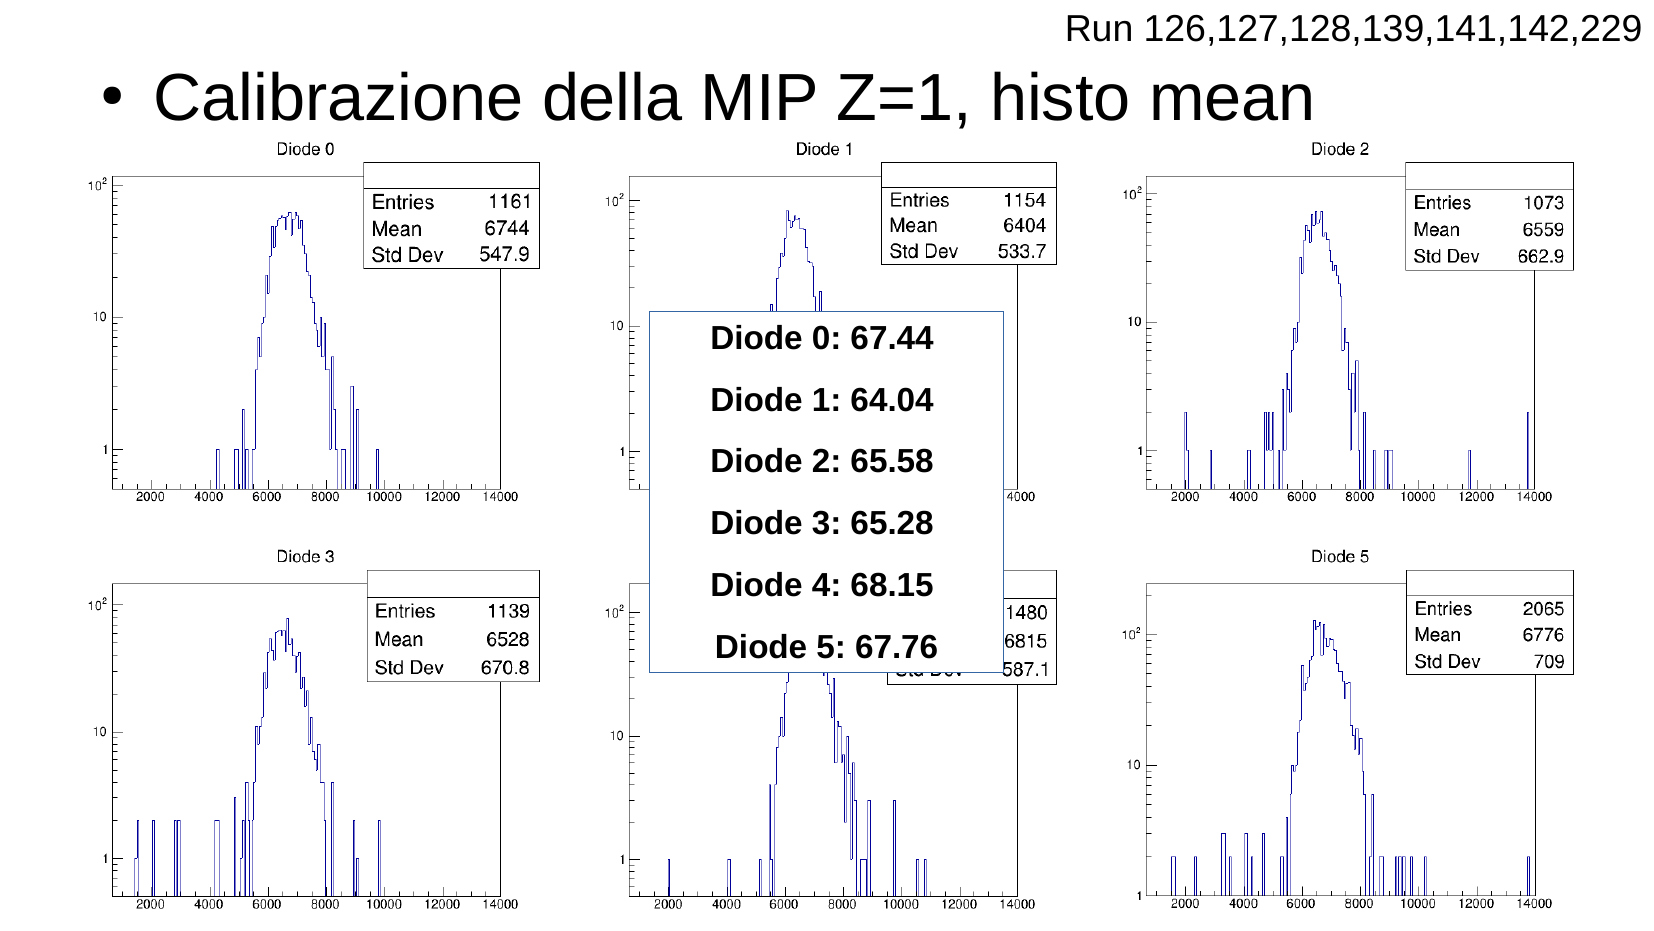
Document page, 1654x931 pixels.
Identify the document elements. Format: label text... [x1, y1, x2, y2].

picture [75, 134, 1579, 921]
list Calibrazione della MIP Z=1, histo mean [82, 60, 1571, 757]
text_box Diode 0: 67.44 Diode 1: 64.04 Diode 2: 65.58 Diode 3: 65.28 Diode 4: 68.15 Diode 5: 67.76 [649, 311, 1004, 673]
text_box Run 126,127,128,139,141,142,229 [1050, 0, 1654, 61]
